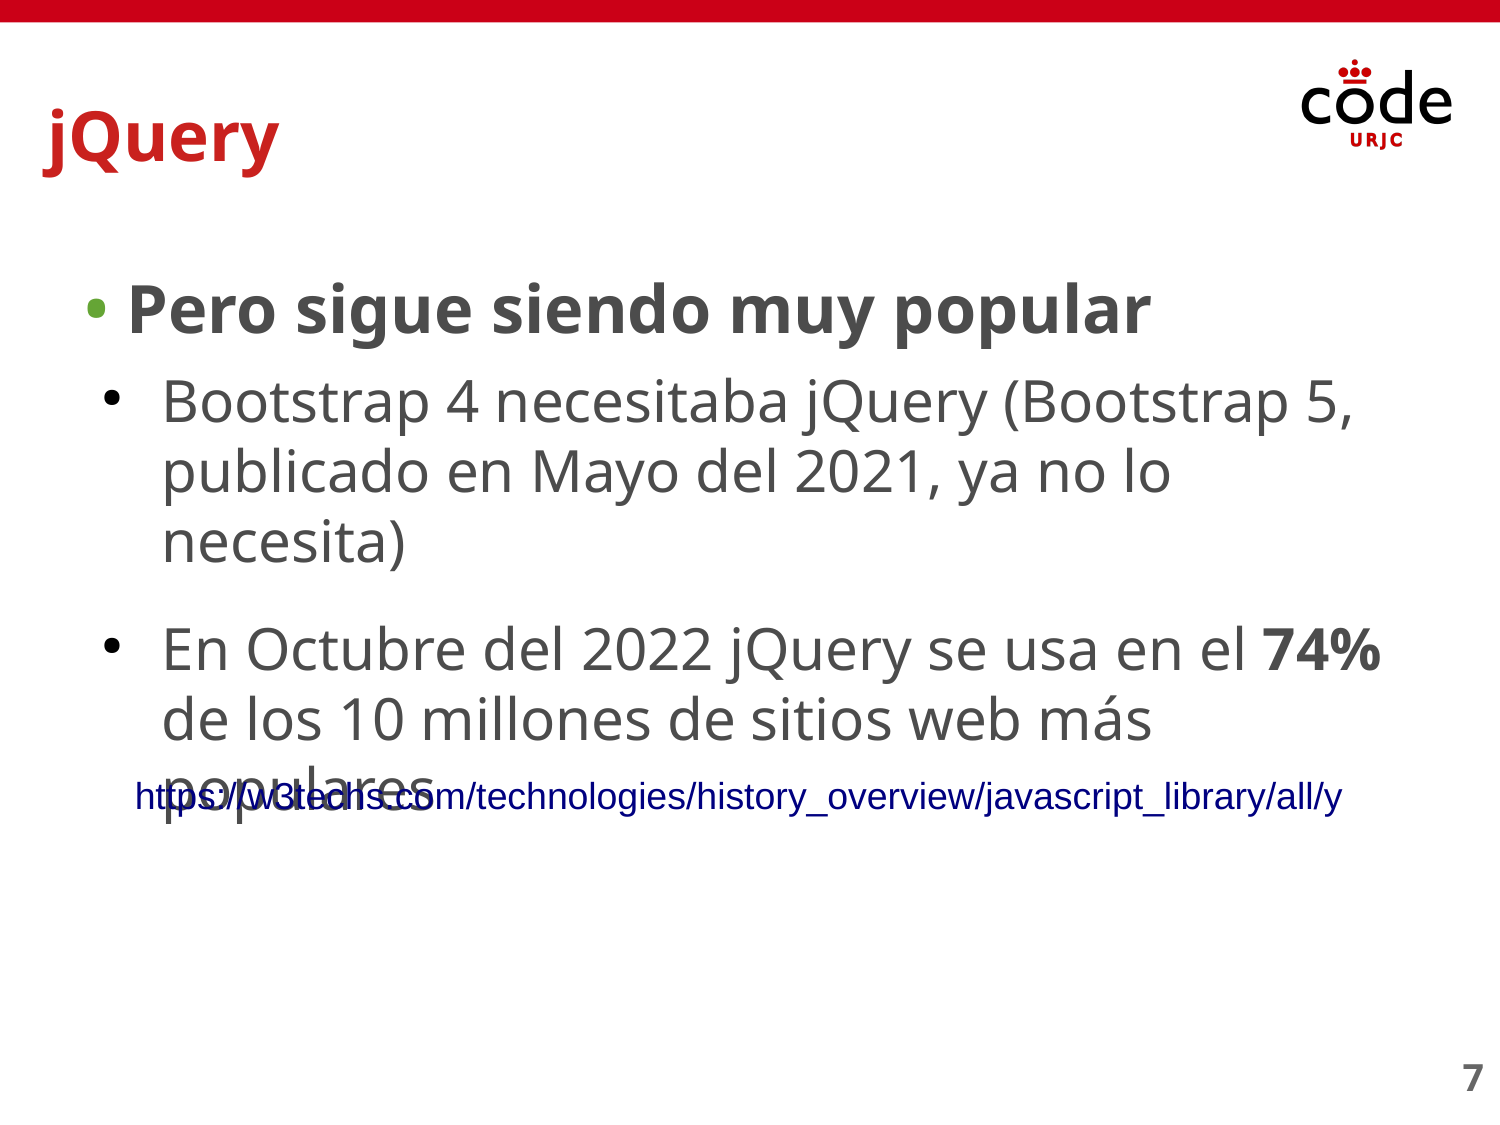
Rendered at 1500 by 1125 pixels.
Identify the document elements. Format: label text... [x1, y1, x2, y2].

picture [1284, 50, 1468, 161]
title jQuery [32, 79, 1383, 189]
list Pero sigue siendo muy popular Bootstrap 4 necesitaba jQuery (Bootstrap 5, publicado en Mayo del 2021, ya no lo necesita) En Octubre del 2022 jQuery se usa en el 74% de los 10 millones de sitios web más populares [51, 259, 1436, 1013]
text_box https://w3techs.com/technologies/history_overview/javascript_library/all/y [120, 767, 1359, 825]
